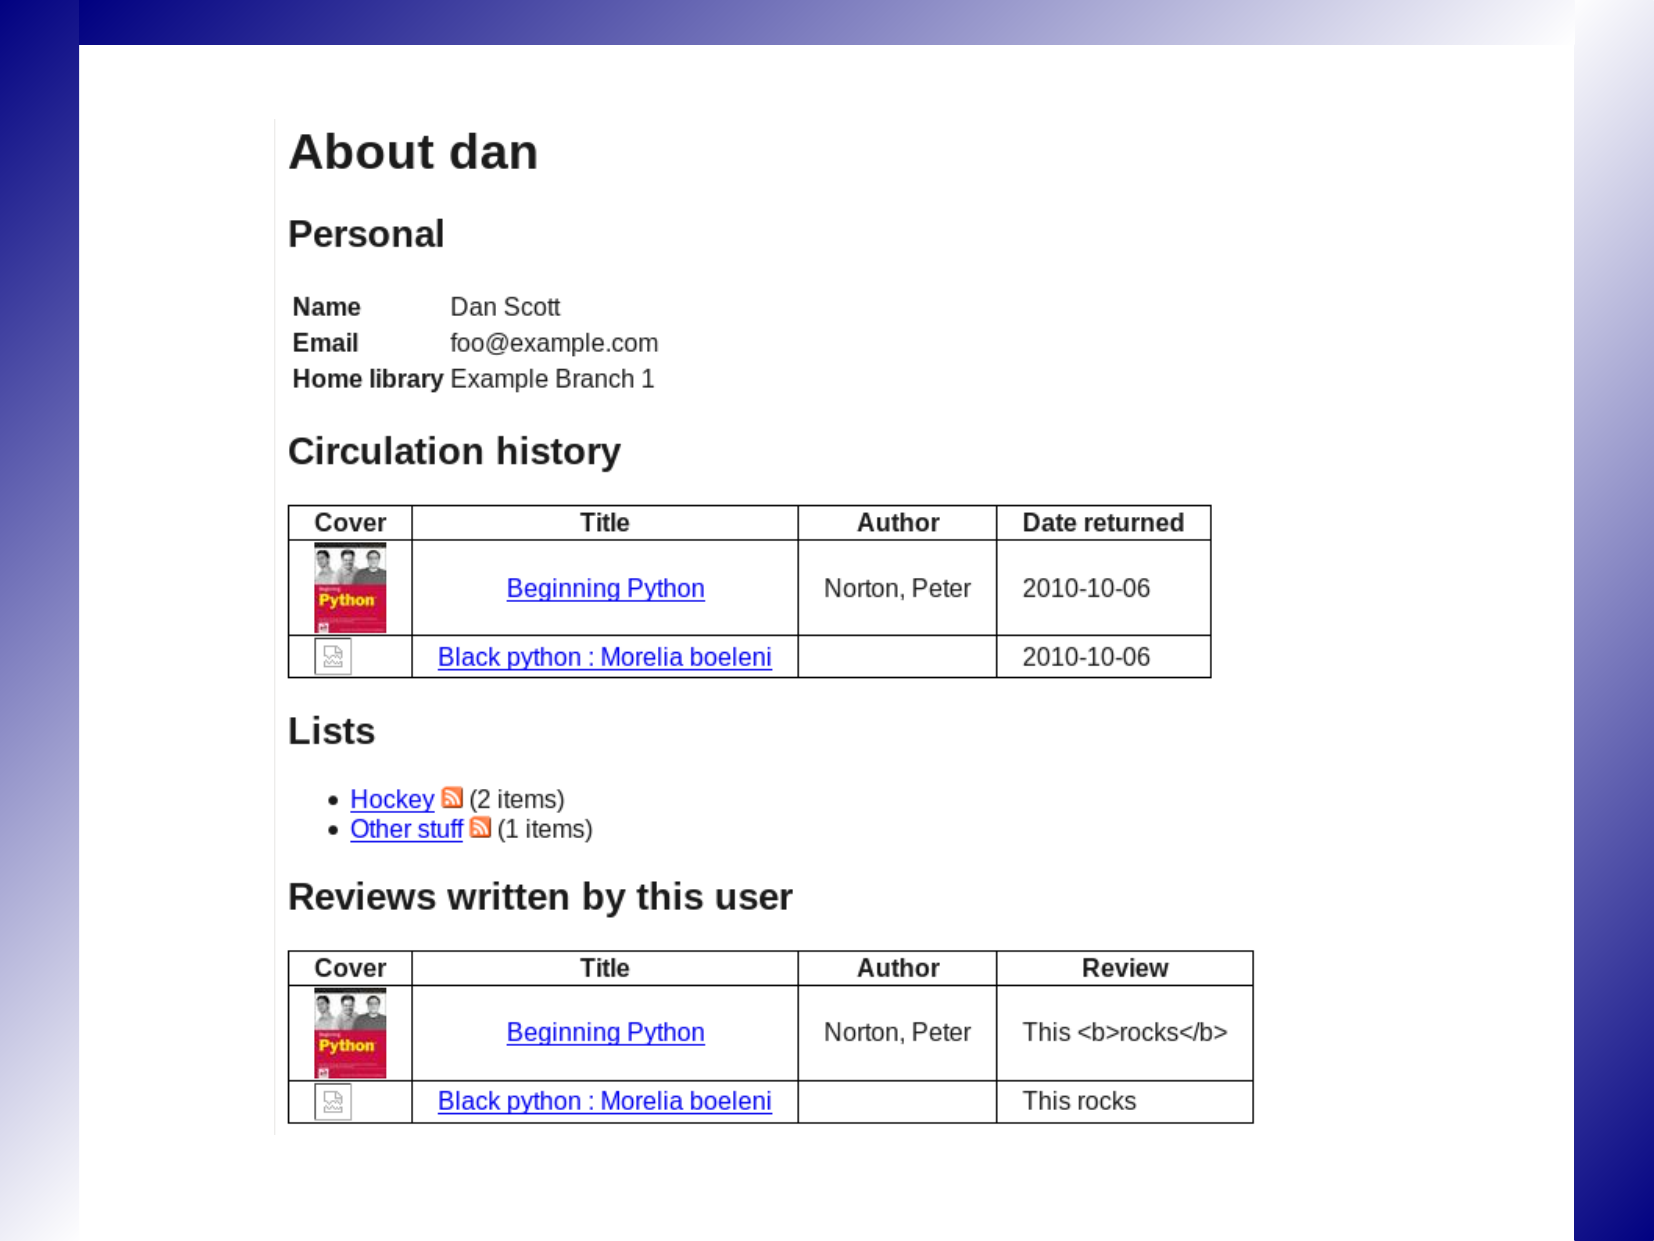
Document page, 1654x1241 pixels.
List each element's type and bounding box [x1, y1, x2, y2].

picture [274, 119, 1398, 1135]
